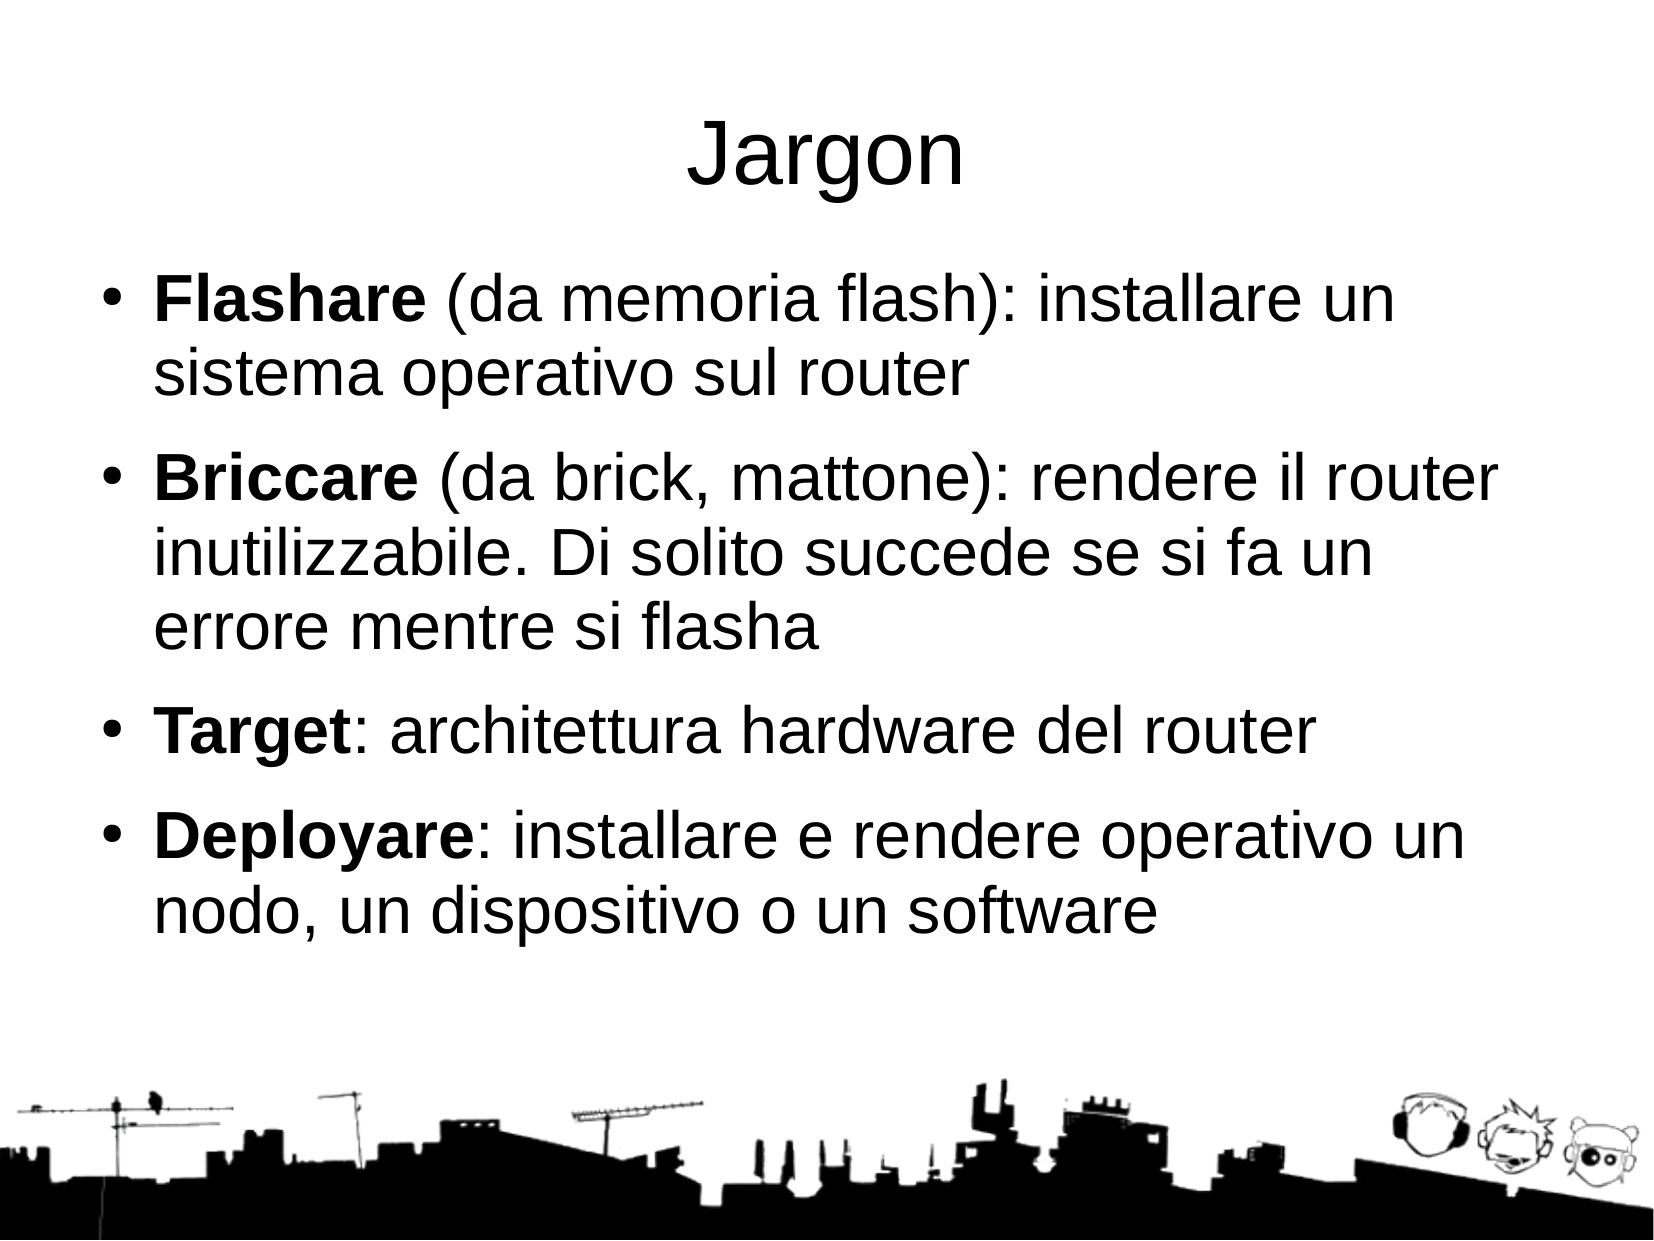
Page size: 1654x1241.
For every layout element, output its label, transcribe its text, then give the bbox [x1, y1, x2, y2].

title Jargon [82, 56, 1571, 250]
list Flashare (da memoria flash): installare un sistema operativo sul router Briccare (da brick, mattone): rendere il router inutilizzabile. Di solito succede se si fa un errore mentre si flasha Target: architettura hardware del router Deployare: installare e rendere operativo un nodo, un dispositivo o un software [82, 260, 1571, 1065]
picture [0, 1077, 1654, 1240]
